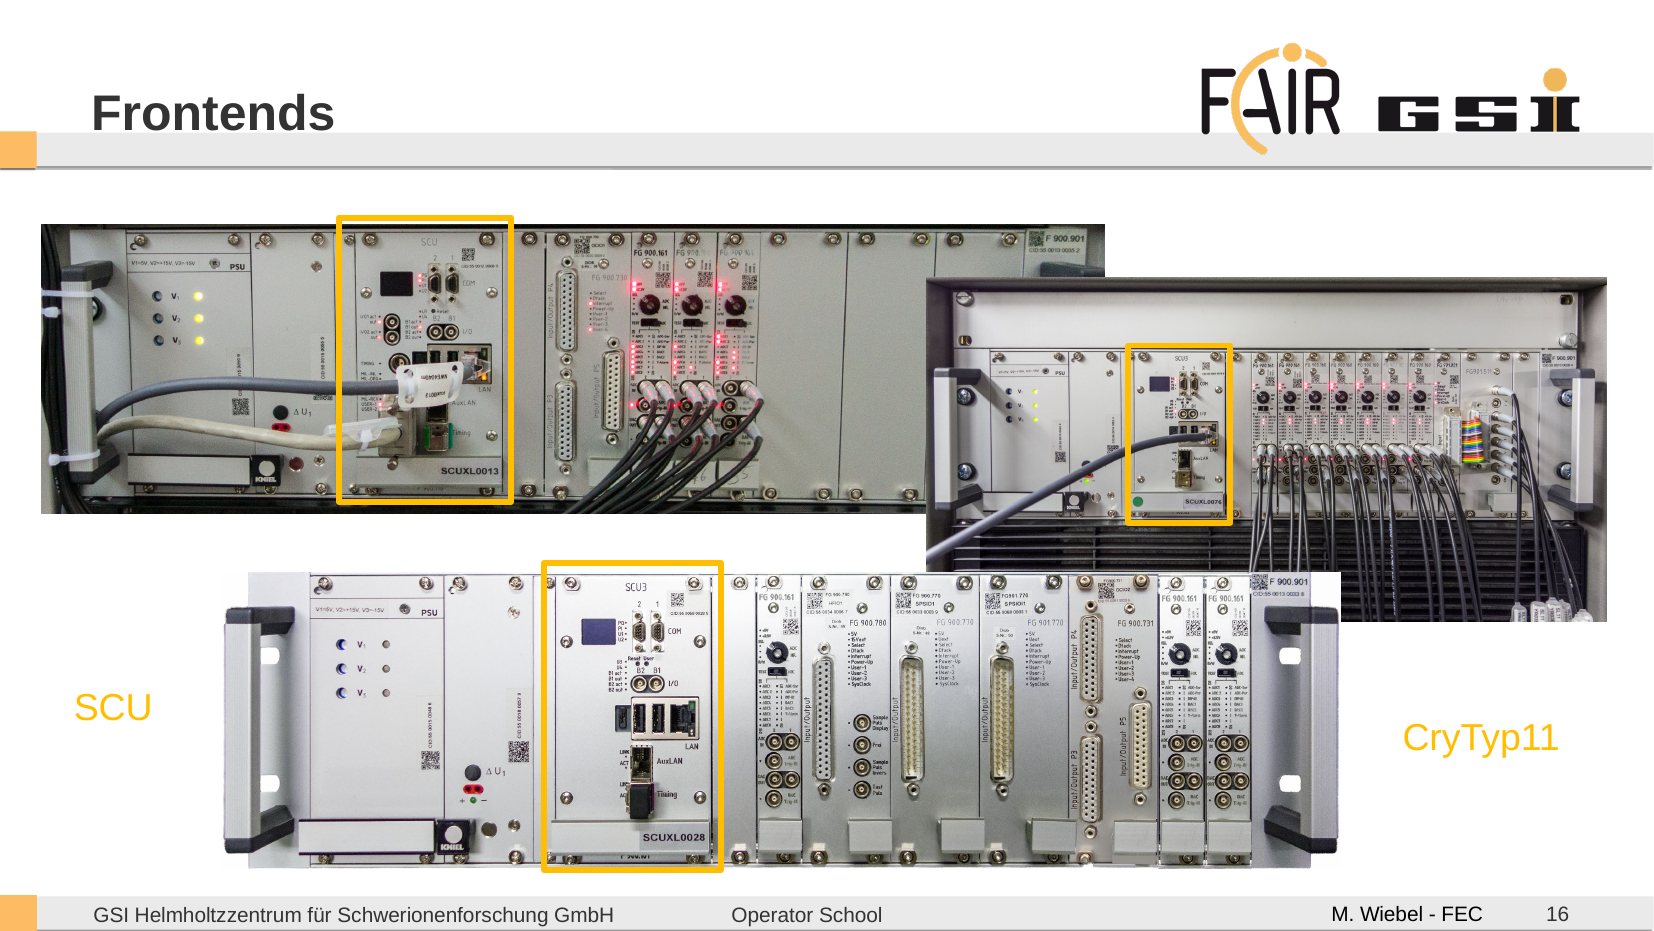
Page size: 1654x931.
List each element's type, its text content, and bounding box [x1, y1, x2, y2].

text_box CryTyp11 [1387, 708, 1595, 798]
picture [342, 224, 508, 499]
title Frontends [76, 41, 1288, 149]
picture [547, 572, 718, 867]
picture [1200, 40, 1341, 157]
picture [41, 224, 1607, 869]
picture [221, 572, 541, 869]
text_box SCU [59, 679, 178, 739]
picture [1376, 65, 1581, 132]
